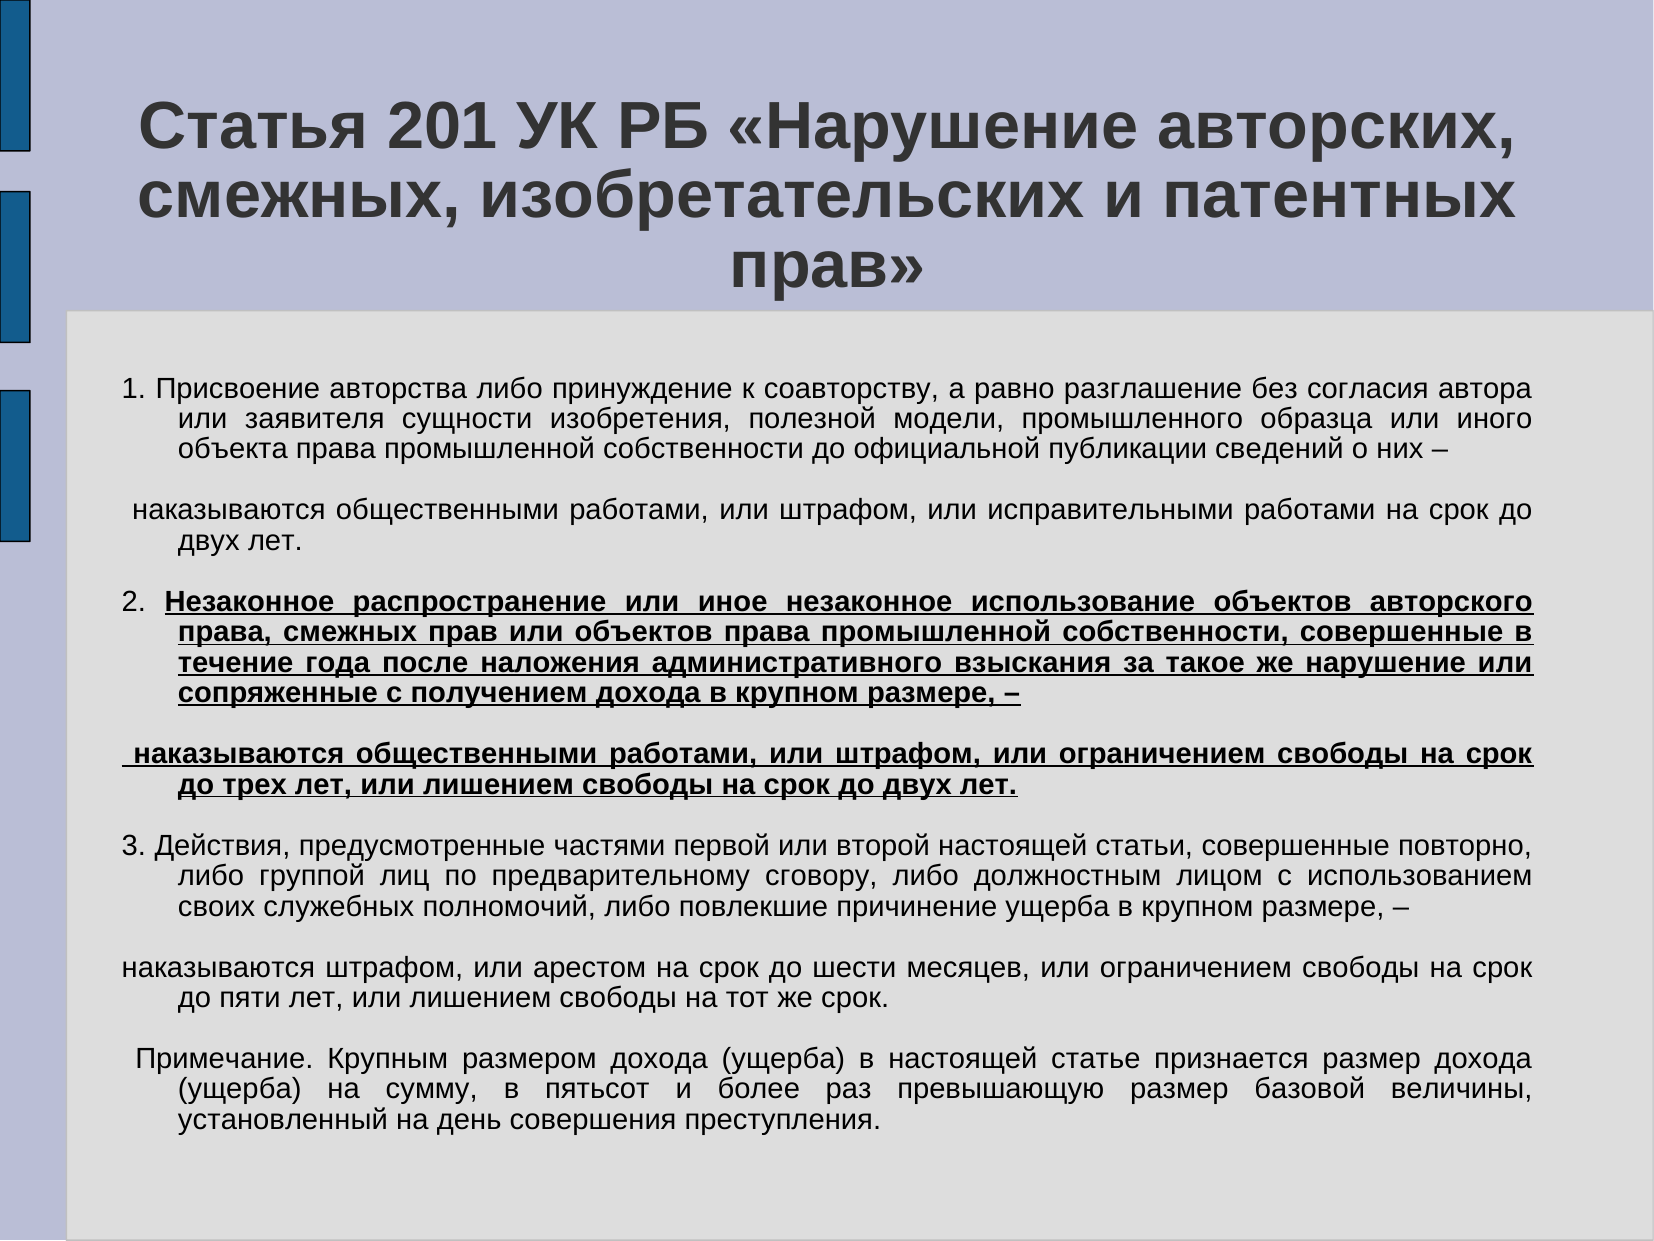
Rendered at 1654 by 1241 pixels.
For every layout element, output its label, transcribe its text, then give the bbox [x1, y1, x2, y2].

title Статья 201 УК РБ «Нарушение авторских, смежных, изобретательских и патентных прав» [121, 80, 1534, 309]
subtitle 1. Присвоение авторства либо принуждение к соавторству, а равно разглашение без согласия автора или заявителя сущности изобретения, полезной модели, промышленного образца или иного объекта права промышленной собственности до официальной публикации сведений о них – наказываются общественными работами, или штрафом, или исправительными работами на срок до двух лет. 2. Незаконное распространение или иное незаконное использование объектов авторского права, смежных прав или объектов права промышленной собственности, совершенные в течение года после наложения административного взыскания за такое же нарушение или сопряженные с получением дохода в крупном размере, – наказываются общественными работами, или штрафом, или ограничением свободы на срок до трех лет, или лишением свободы на срок до двух лет. 3. Действия, предусмотренные частями первой или второй настоящей статьи, совершенные повторно, либо группой лиц по предварительному сговору, либо должностным лицом с использованием своих служебных полномочий, либо повлекшие причинение ущерба в крупном размере, – наказываются штрафом, или арестом на срок до шести месяцев, или ограничением свободы на срок до пяти лет, или лишением свободы на тот же срок. Примечание. Крупным размером дохода (ущерба) в настоящей статье признается размер дохода (ущерба) на сумму, в пятьсот и более раз превышающую размер базовой величины, установленный на день совершения преступления. [121, 341, 1534, 1166]
